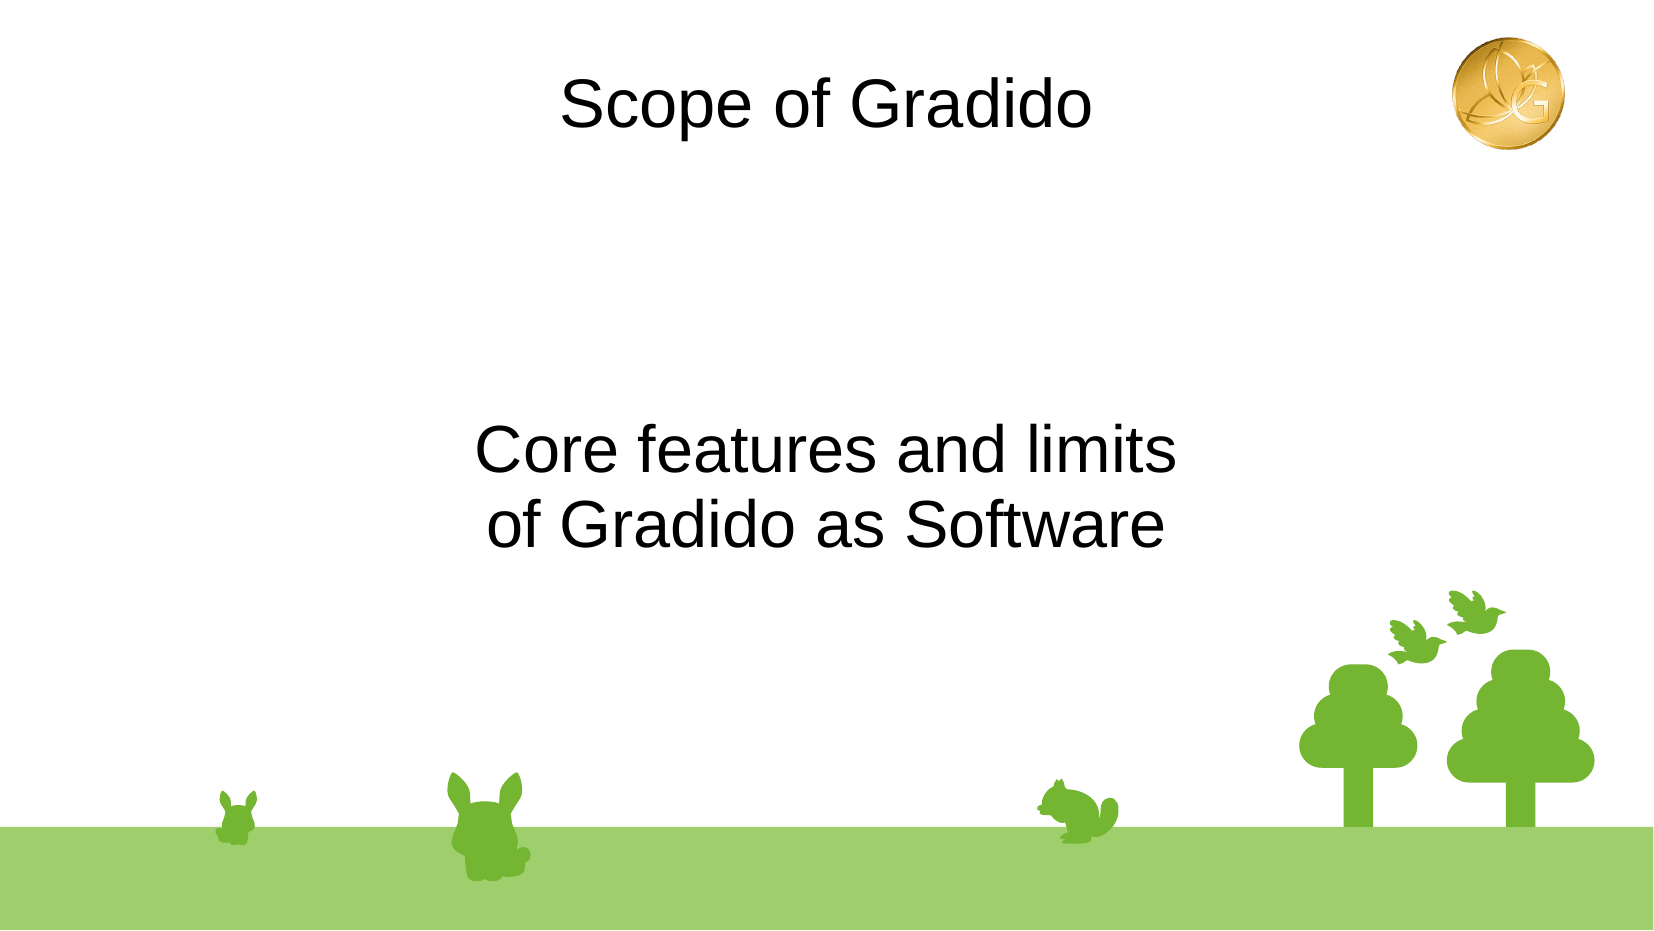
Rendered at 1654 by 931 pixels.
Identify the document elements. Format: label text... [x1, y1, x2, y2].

picture [1452, 37, 1565, 151]
subtitle Core features and limits of Gradido as Software [88, 206, 1565, 768]
title Scope of Gradido [88, 29, 1565, 178]
